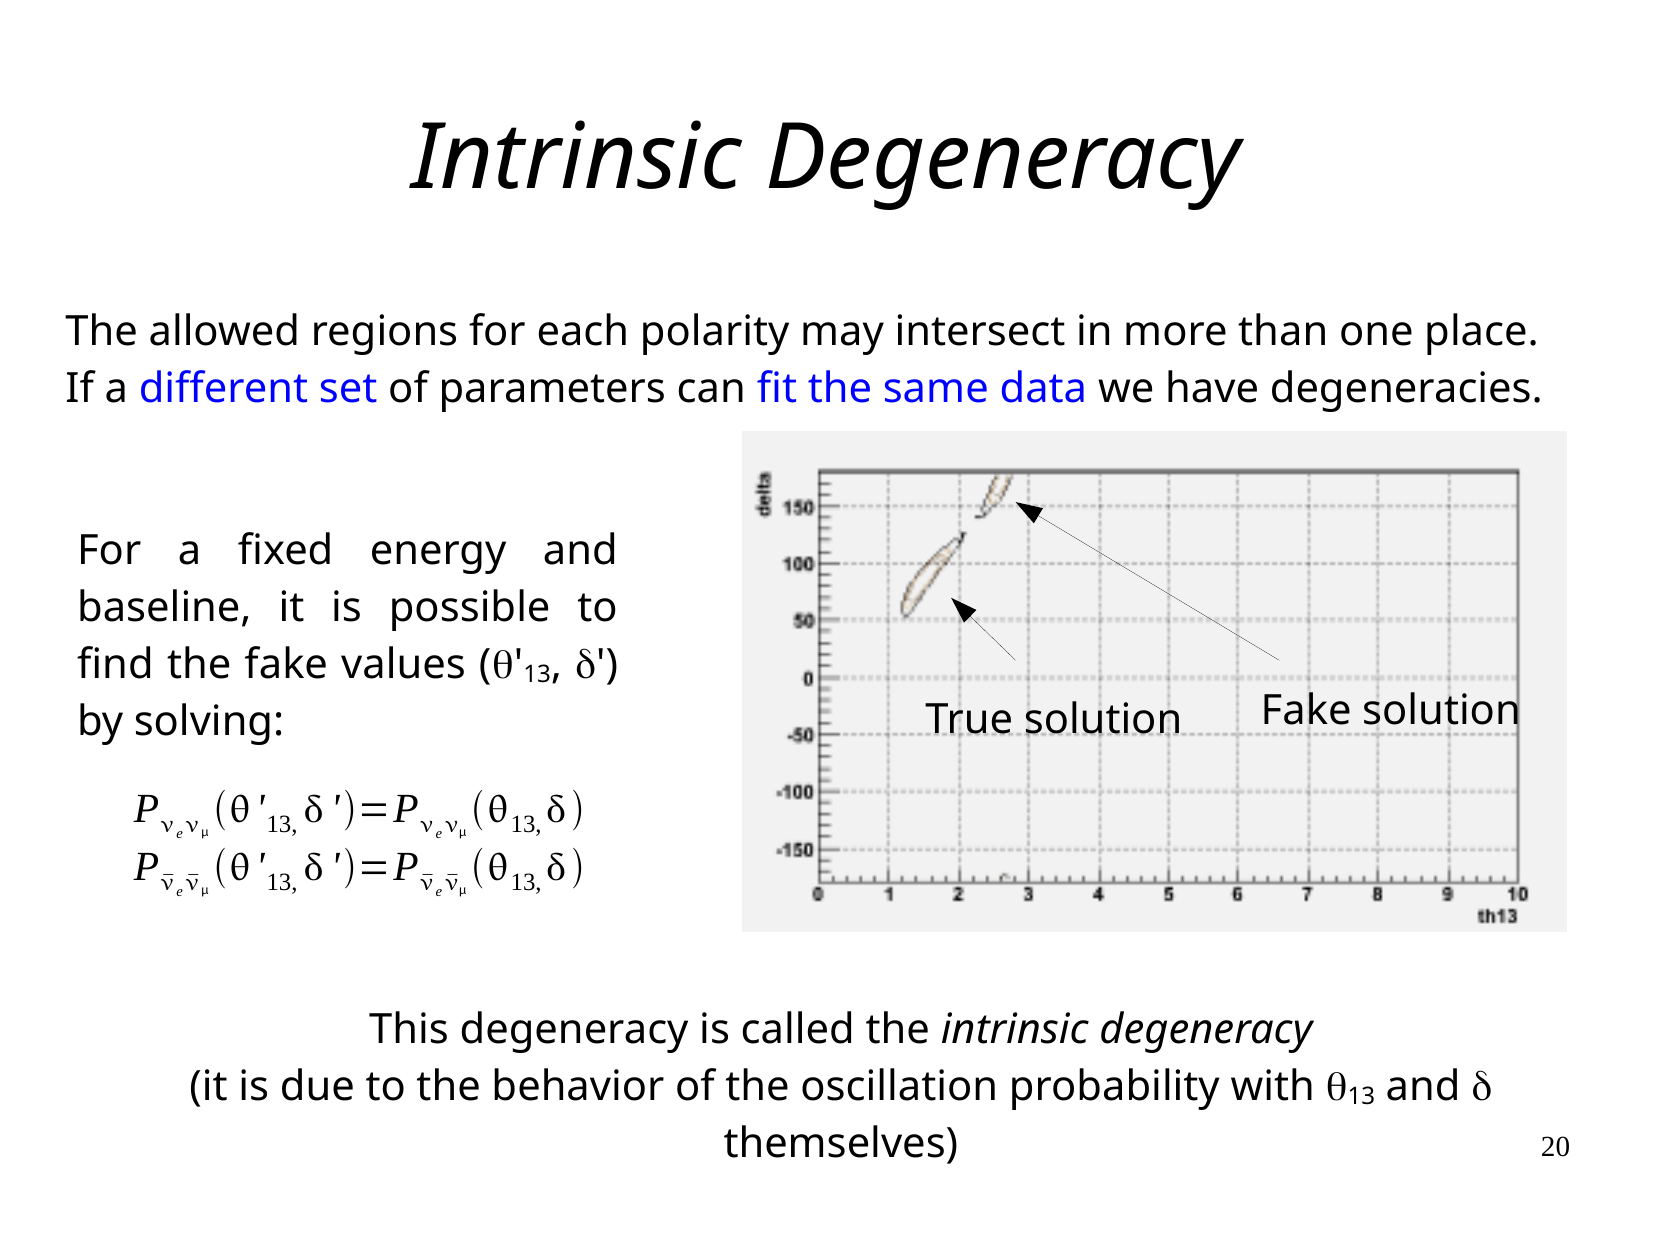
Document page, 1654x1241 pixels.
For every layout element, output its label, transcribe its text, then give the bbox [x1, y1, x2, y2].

text_box For a fixed energy and baseline, it is possible to find the fake values (q'13, d') by solving: [62, 512, 633, 815]
text_box True solution [910, 681, 1198, 746]
text_box This degeneracy is called the intrinsic degeneracy (it is due to the behavior of the oscillation probability with q13 and d themselves) [76, 991, 1606, 1124]
text_box The allowed regions for each polarity may intersect in more than one place. If a different set of parameters can fit the same data we have degeneracies. [50, 293, 1567, 459]
picture [742, 459, 1567, 932]
title Intrinsic Degeneracy [82, 56, 1571, 250]
chart [126, 785, 591, 899]
text_box Fake solution [1245, 671, 1525, 737]
